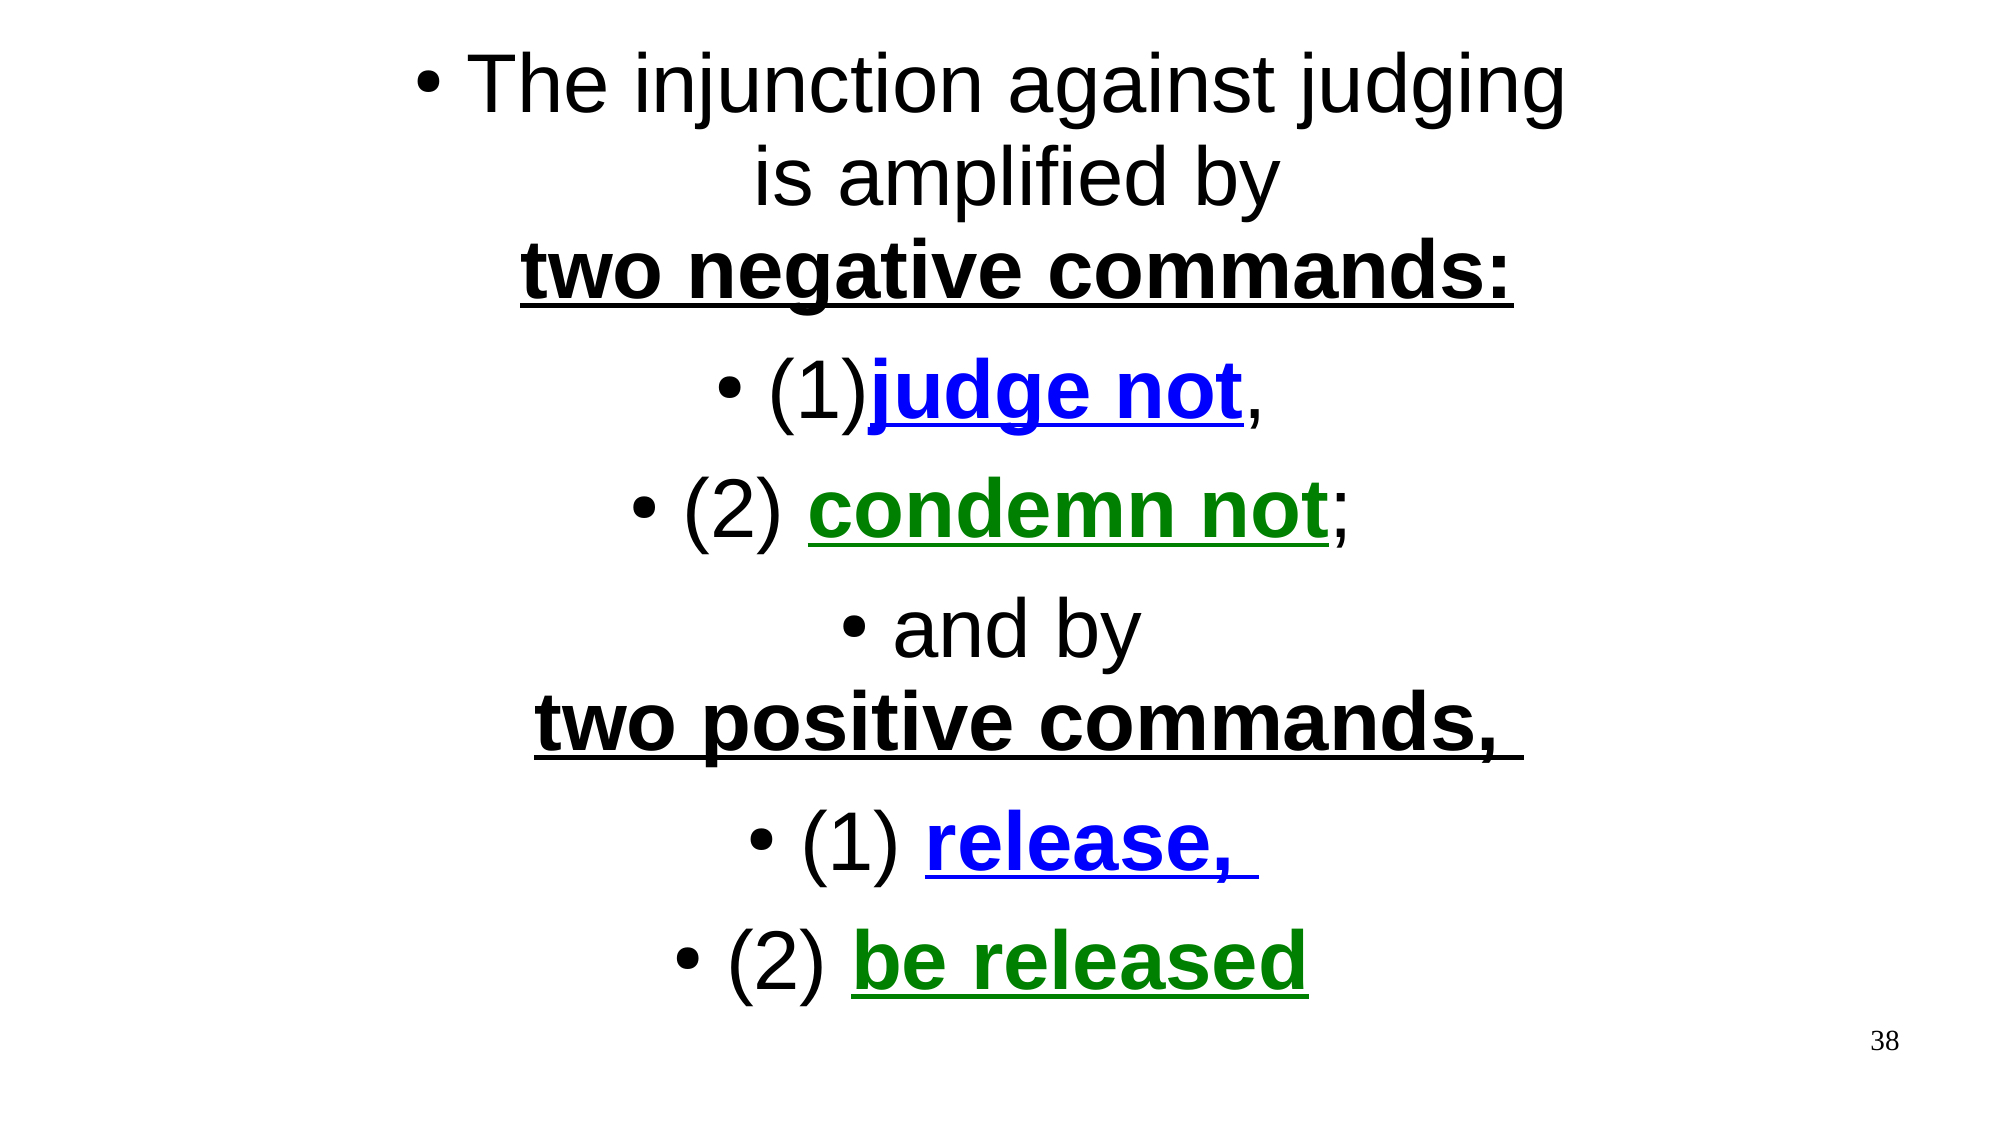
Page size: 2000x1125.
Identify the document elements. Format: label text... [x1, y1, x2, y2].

list The injunction against judging is amplified by two negative commands: (1)judge not, (2) condemn not; and by two positive commands, (1) release, (2) be released [37, 37, 1951, 1088]
